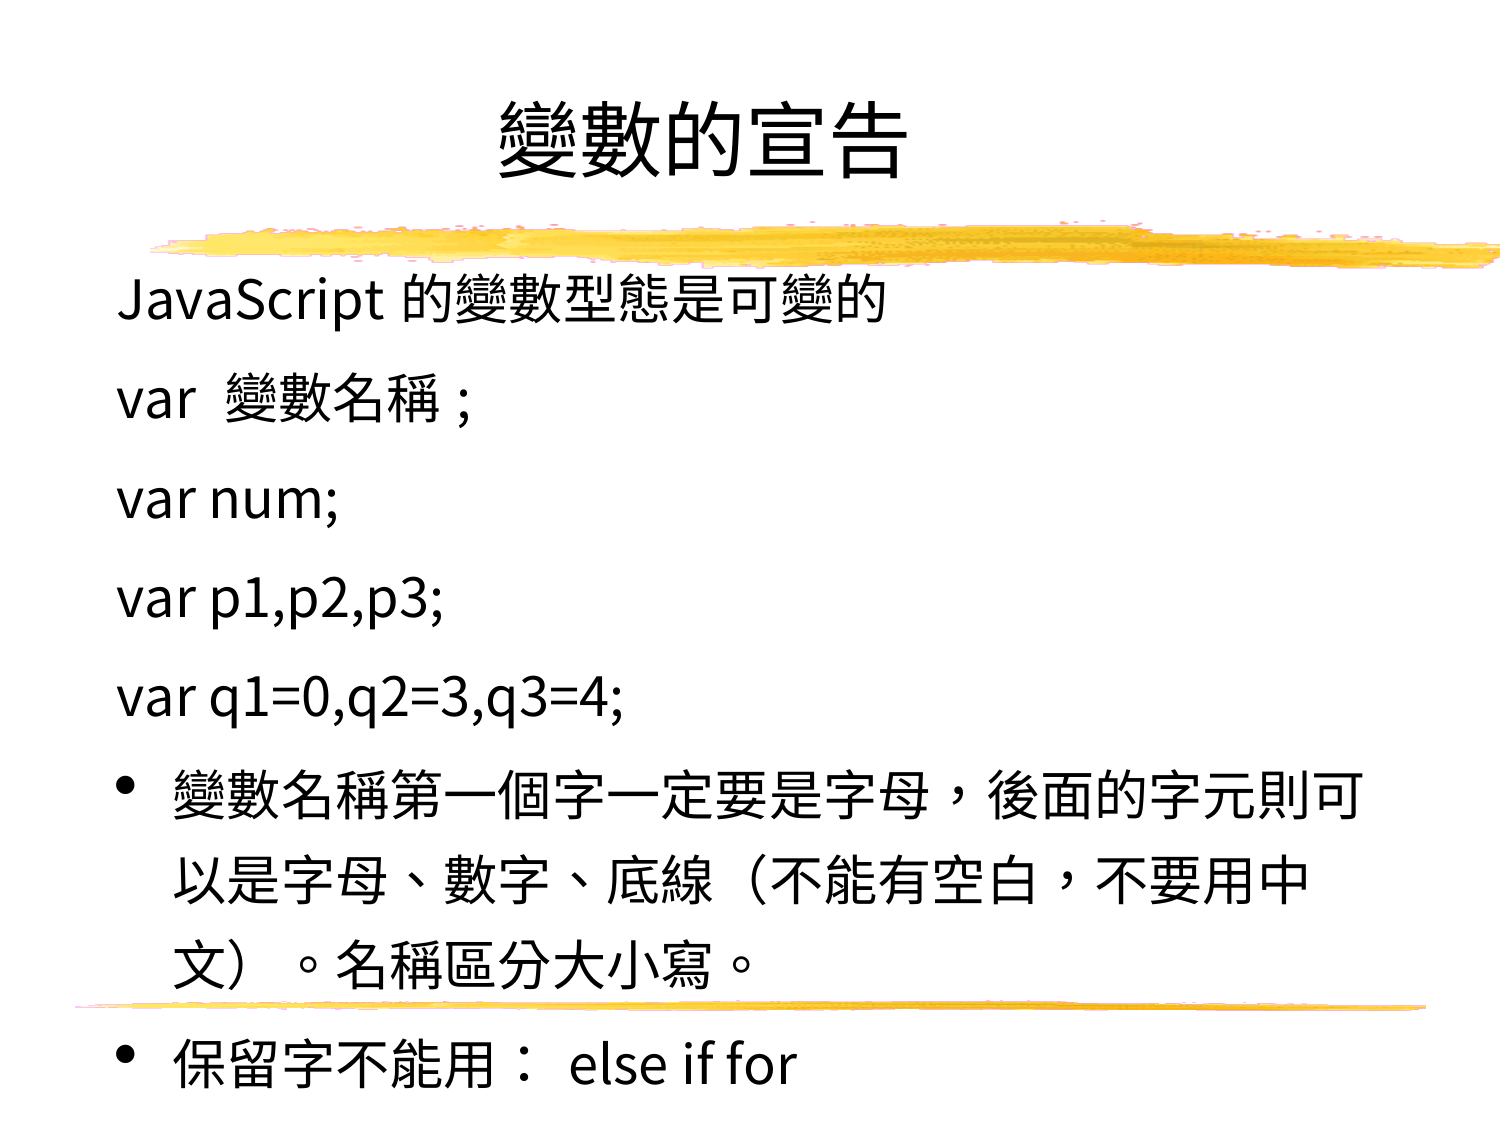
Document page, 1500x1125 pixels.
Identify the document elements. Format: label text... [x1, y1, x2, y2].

picture [1392, 999, 1426, 1013]
picture [150, 215, 1500, 279]
list JavaScript的變數型態是可變的 var 變數名稱; var num; var p1,p2,p3; var q1=0,q2=3,q3=4; 變數名稱第一個字一定要是字母，後面的字元則可以是字母、數字、底線（不能有空白，不要用中文）。名稱區分大小寫。 保留字不能用：else if for [116, 250, 1392, 1114]
picture [75, 999, 116, 1013]
title 變數的宣告 [66, 35, 1342, 225]
